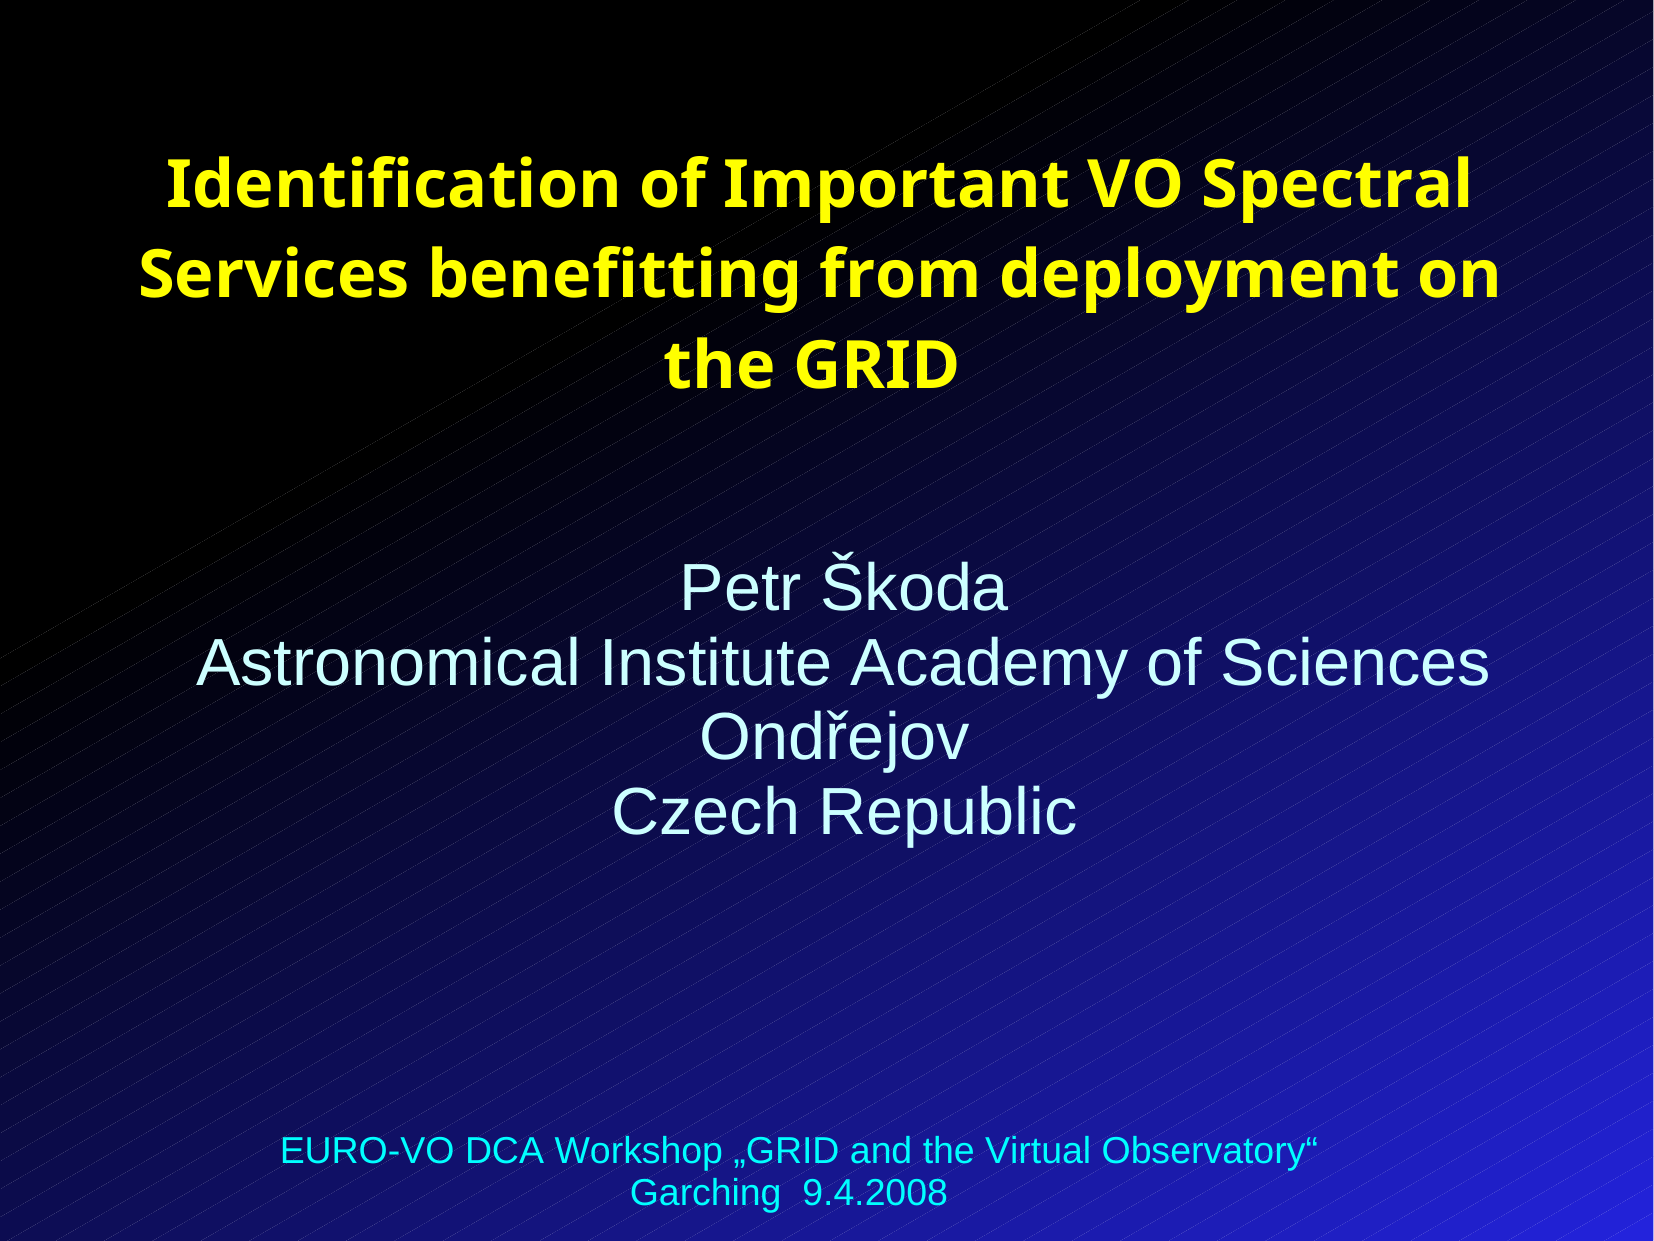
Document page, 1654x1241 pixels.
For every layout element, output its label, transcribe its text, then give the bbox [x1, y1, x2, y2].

subtitle Petr Škoda Astronomical Institute Academy of Sciences Ondřejov Czech Republic [82, 290, 1571, 1109]
title Identification of Important VO Spectral Services benefitting from deployment on the GRID [76, 155, 1565, 389]
text_box EURO-VO DCA Workshop „GRID and the Virtual Observatory“ Garching 9.4.2008 [254, 1122, 1477, 1224]
